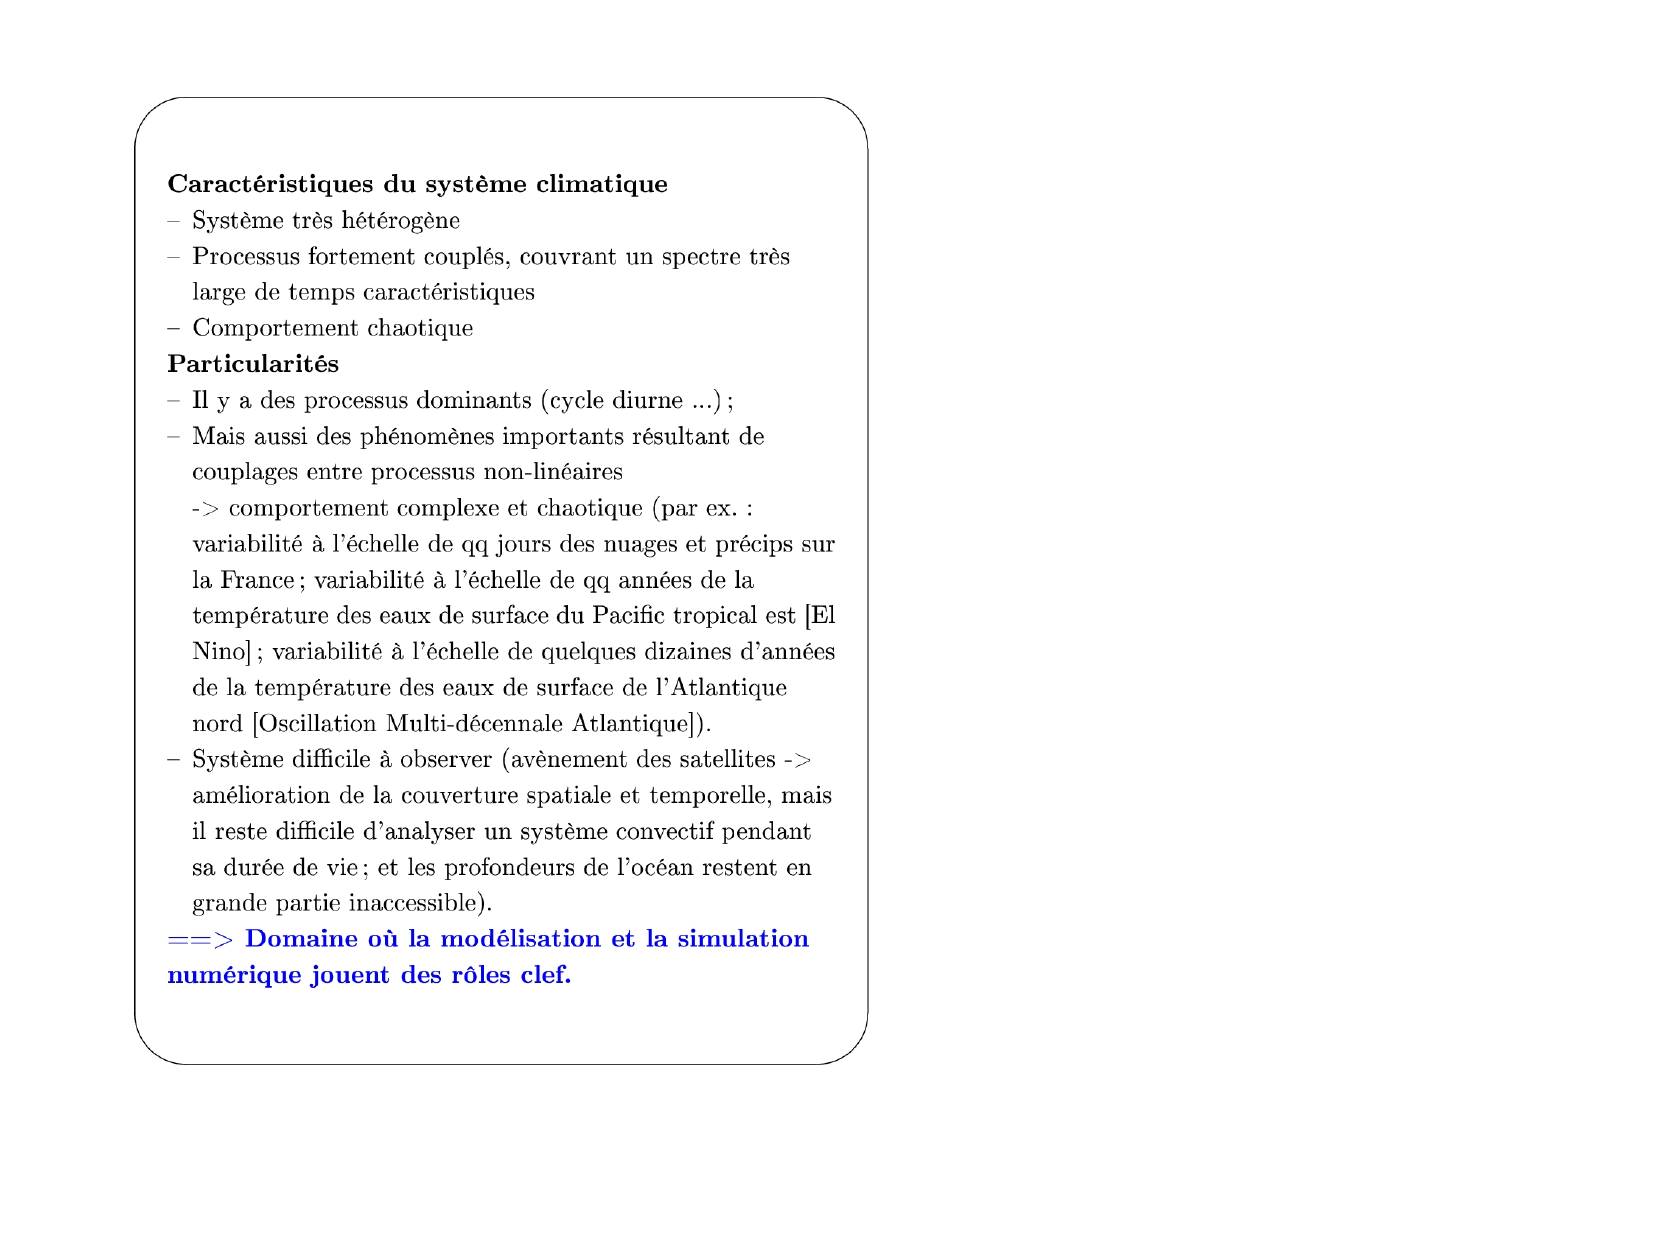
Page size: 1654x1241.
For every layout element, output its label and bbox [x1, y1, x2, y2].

picture [75, 0, 952, 1238]
